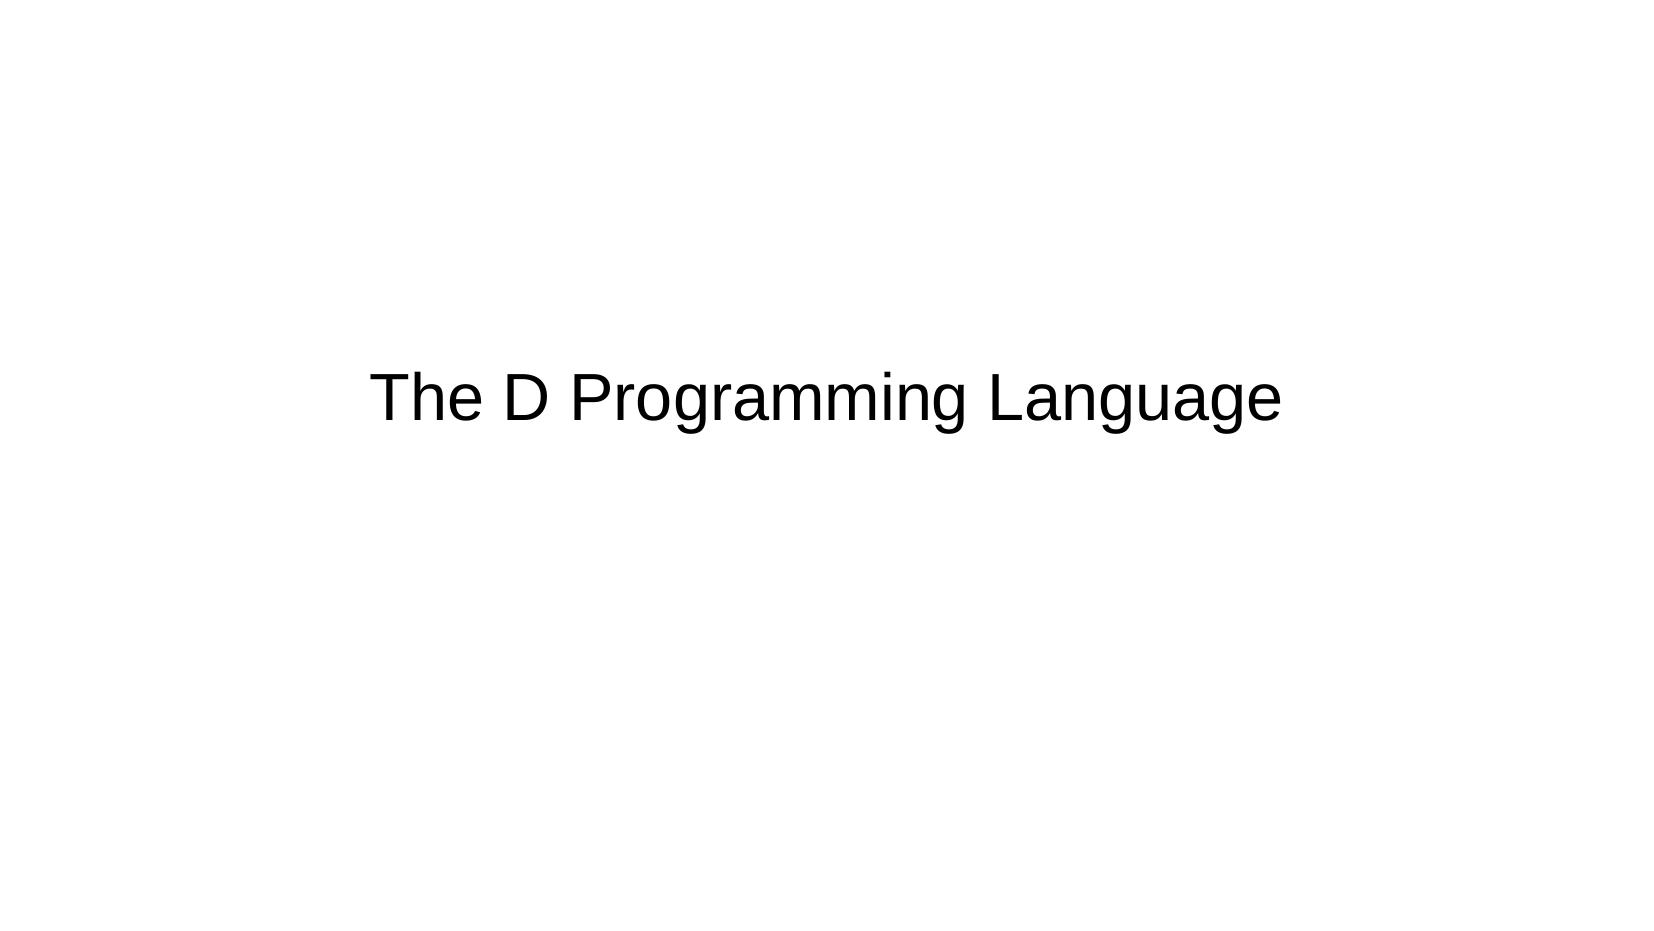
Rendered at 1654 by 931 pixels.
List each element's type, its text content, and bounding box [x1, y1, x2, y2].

subtitle The D Programming Language [82, 37, 1571, 757]
